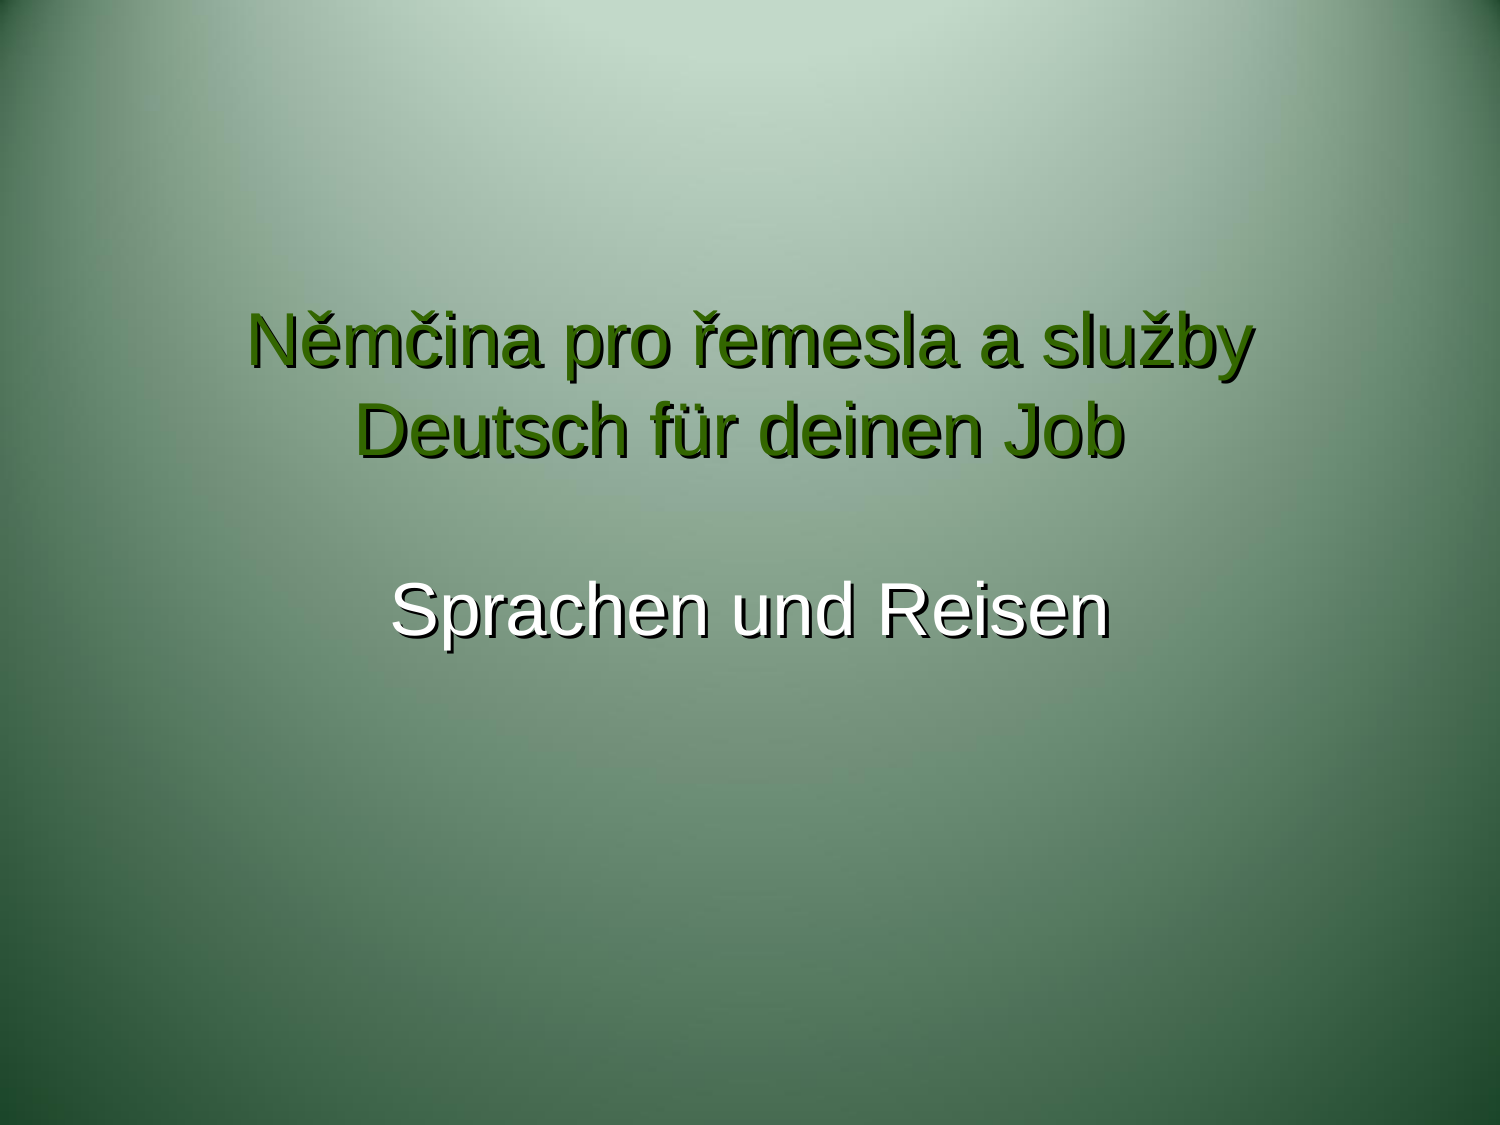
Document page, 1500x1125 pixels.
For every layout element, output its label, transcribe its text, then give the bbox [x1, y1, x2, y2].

picture [0, 0, 1500, 1125]
title Němčina pro řemesla a služby Deutsch für deinen Job Sprachen und Reisen [112, 282, 1388, 658]
